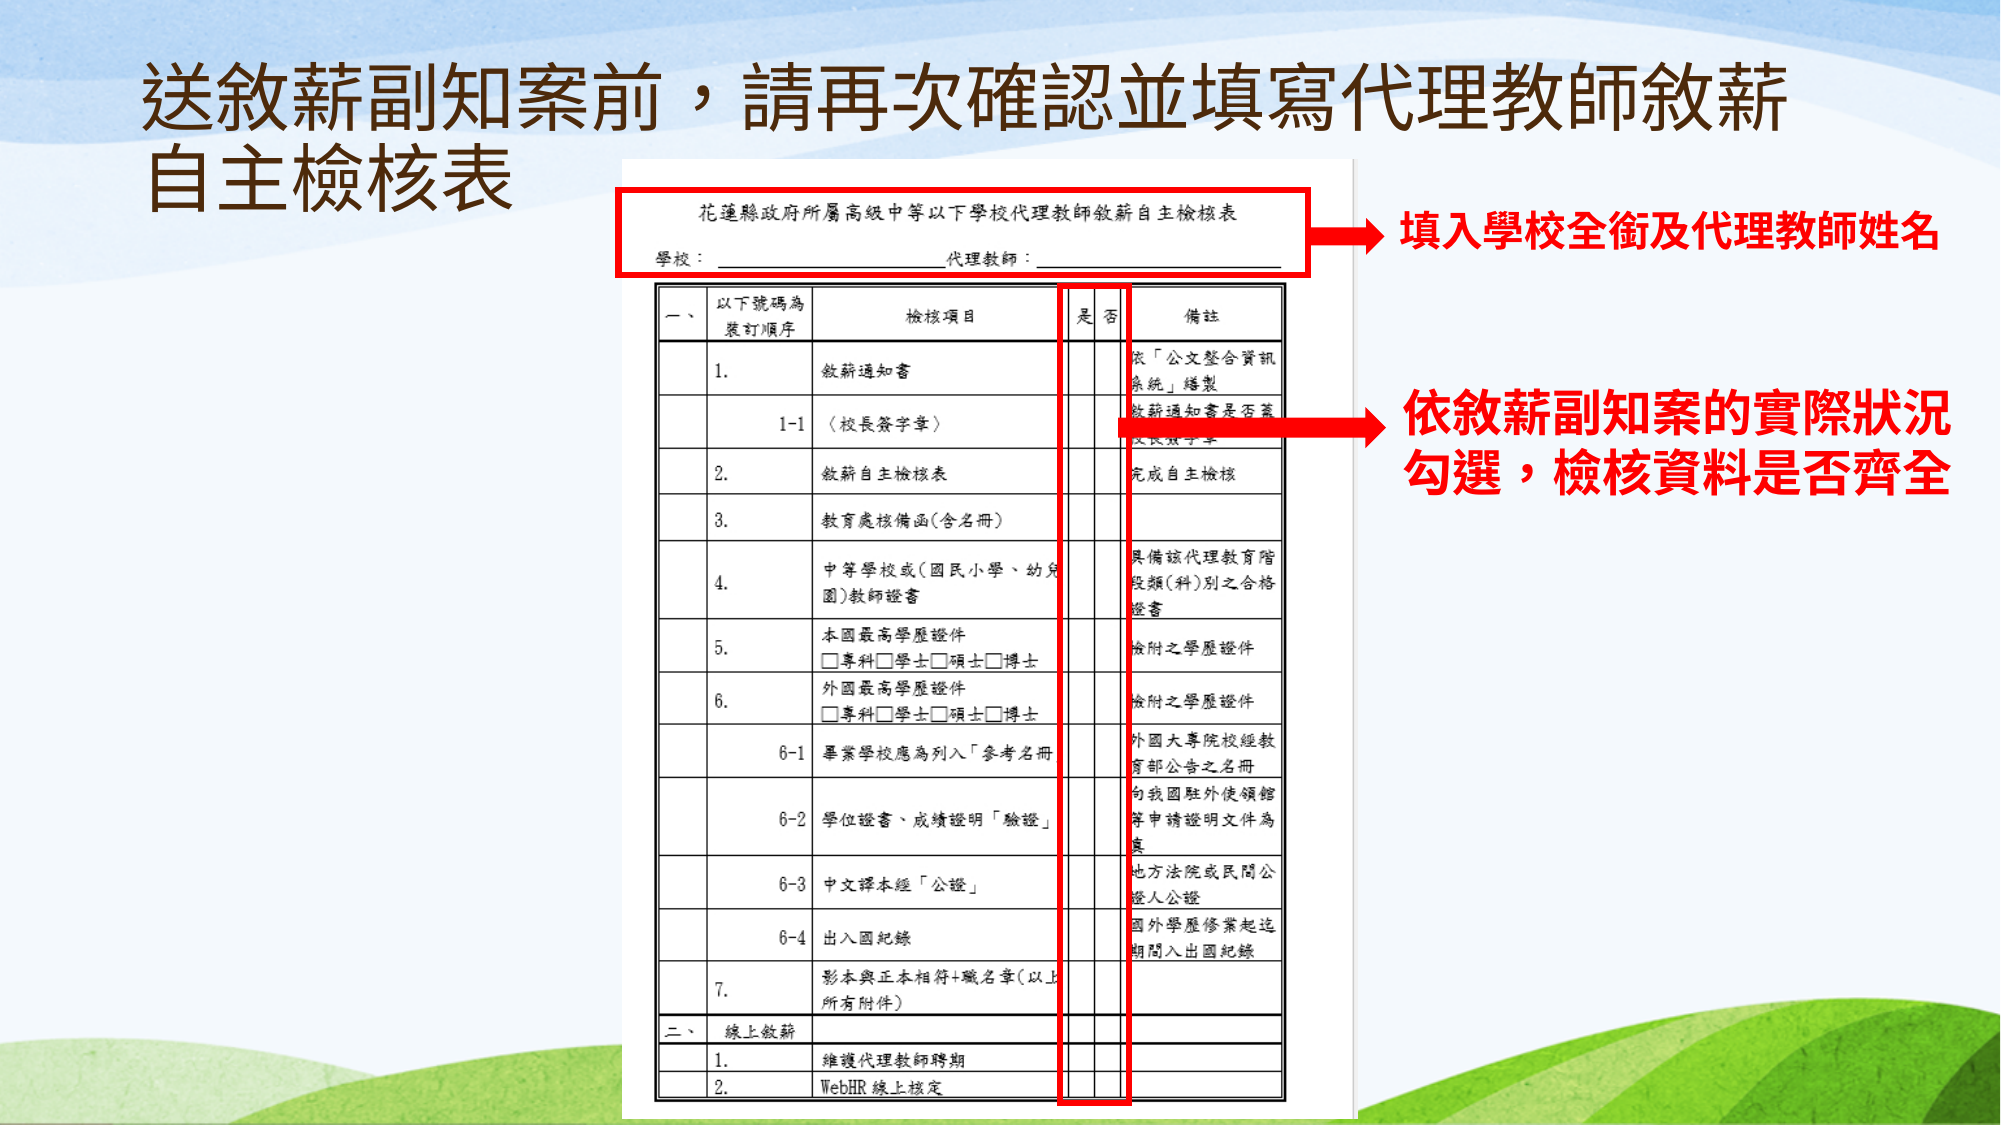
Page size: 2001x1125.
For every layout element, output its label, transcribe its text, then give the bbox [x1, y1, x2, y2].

text_box [1119, 409, 1385, 446]
title 送敘薪副知案前，請再次確認並填寫代理教師敘薪自主檢核表 [622, 193, 1305, 230]
picture [0, 0, 2001, 1125]
text_box 填入學校全銜及代理教師姓名 [1384, 197, 1960, 262]
title 送敘薪副知案前，請再次確認並填寫代理教師敘薪自主檢核表 [125, 15, 1878, 230]
text_box 依敘薪副知案的實際狀況勾選，檢核資料是否齊全 [1387, 373, 1973, 509]
text_box [1308, 220, 1384, 253]
